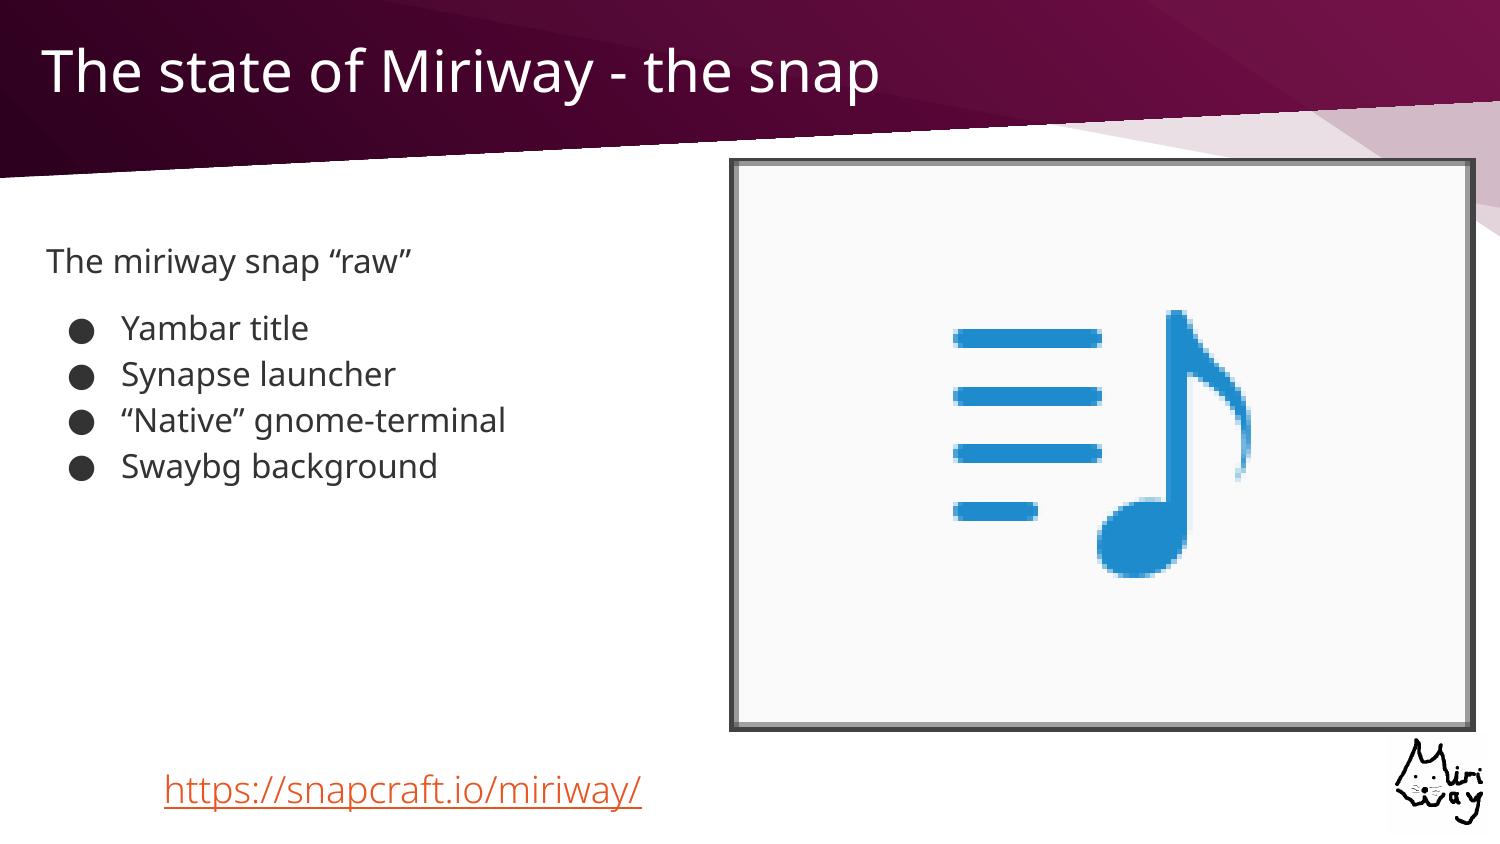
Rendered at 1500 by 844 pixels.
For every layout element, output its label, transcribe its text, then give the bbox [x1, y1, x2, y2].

text_box [728, 157, 1477, 733]
subtitle https://snapcraft.io/miriway/ [152, 754, 1369, 821]
title The state of Miriway - the snap [41, 5, 1336, 134]
picture [1387, 732, 1491, 836]
list The miriway snap “raw” Yambar title Synapse launcher “Native” gnome-terminal Swaybg background [35, 229, 659, 708]
